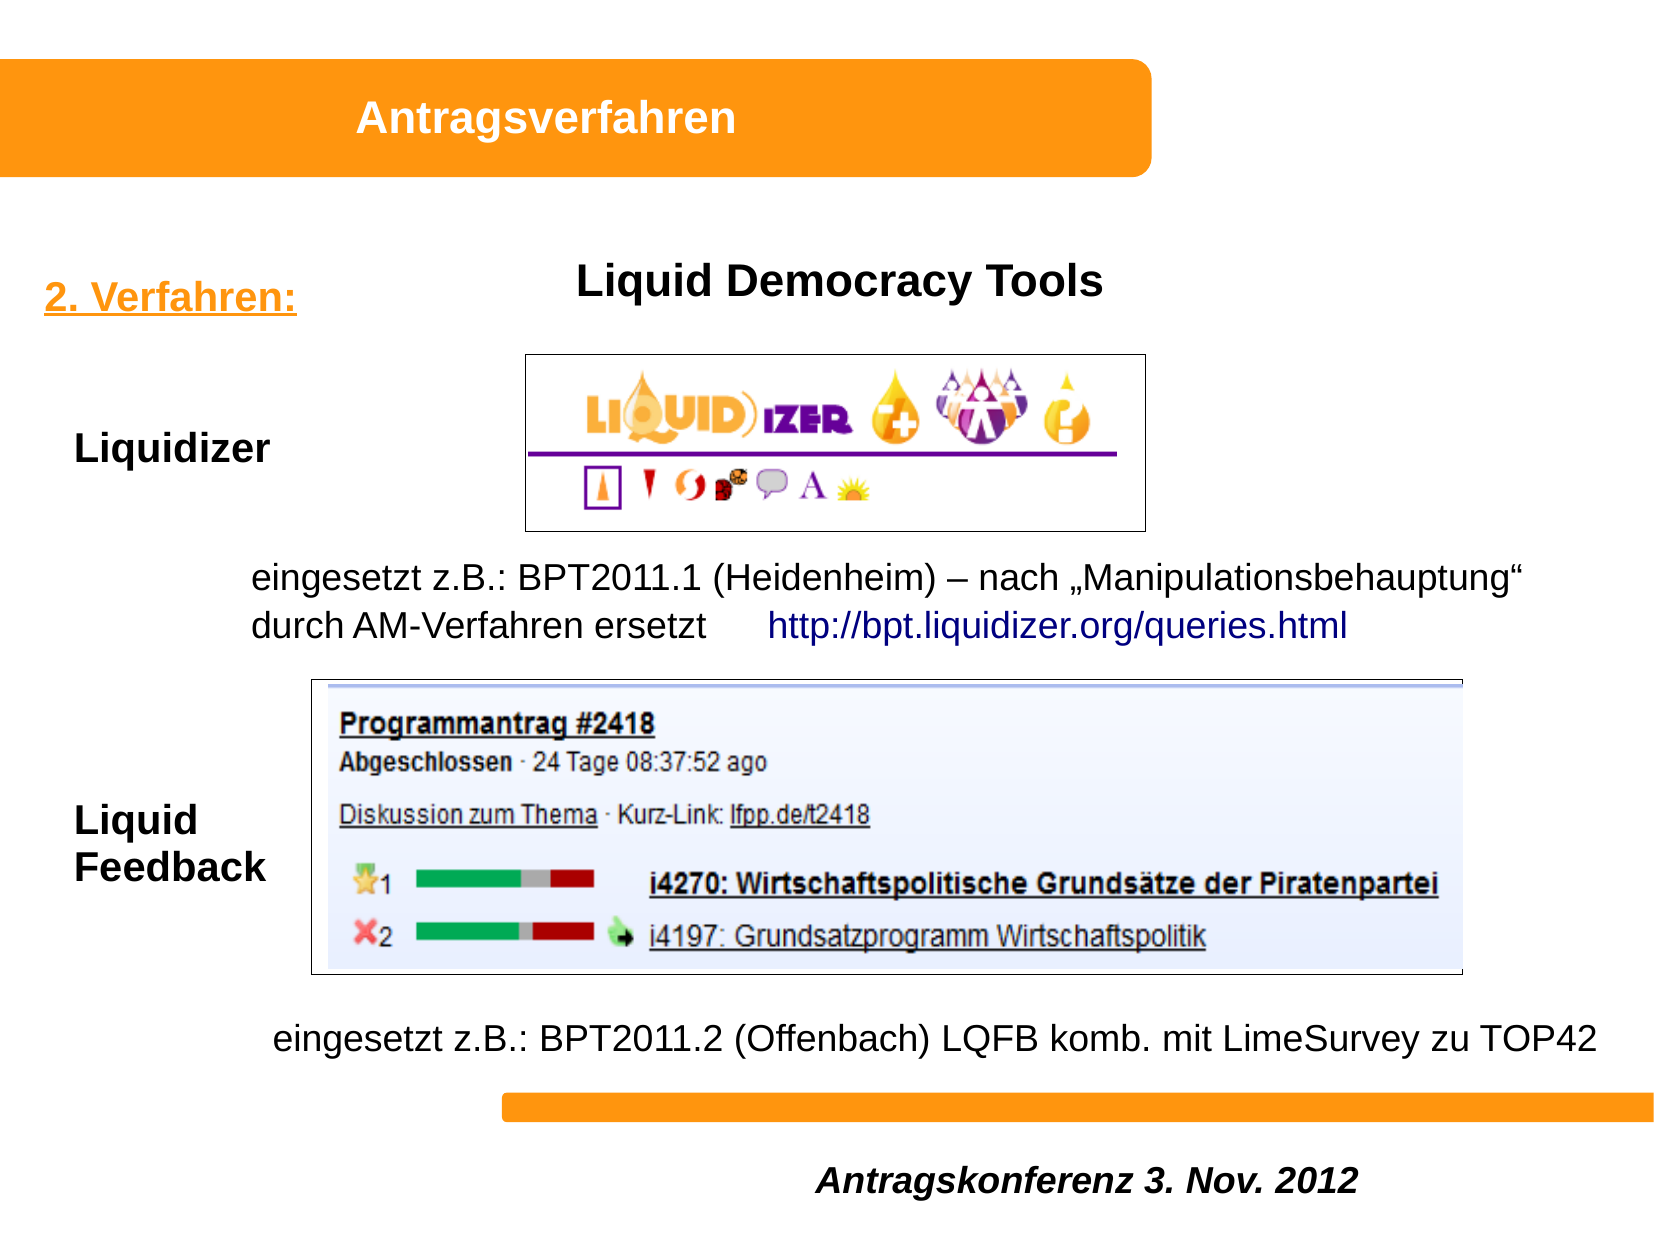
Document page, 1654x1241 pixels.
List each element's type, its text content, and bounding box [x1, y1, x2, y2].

text_box Liquid Democracy Tools [561, 247, 1119, 316]
picture [528, 361, 1117, 531]
picture [328, 684, 1463, 969]
text_box eingesetzt z.B.: BPT2011.2 (Offenbach) LQFB komb. mit LimeSurvey zu TOP42 [257, 1009, 1625, 1067]
text_box Liquidizer Liquid Feedback [59, 324, 1565, 910]
text_box Liquidizer Liquid Feedback [312, 680, 1462, 910]
text_box eingesetzt z.B.: BPT2011.1 (Heidenheim) – nach „Manipulationsbehauptung“ durch AM-Verfahren ersetzt http://bpt.liquidizer.org/queries.html [236, 549, 1549, 655]
text_box 2. Verfahren: [29, 265, 827, 329]
